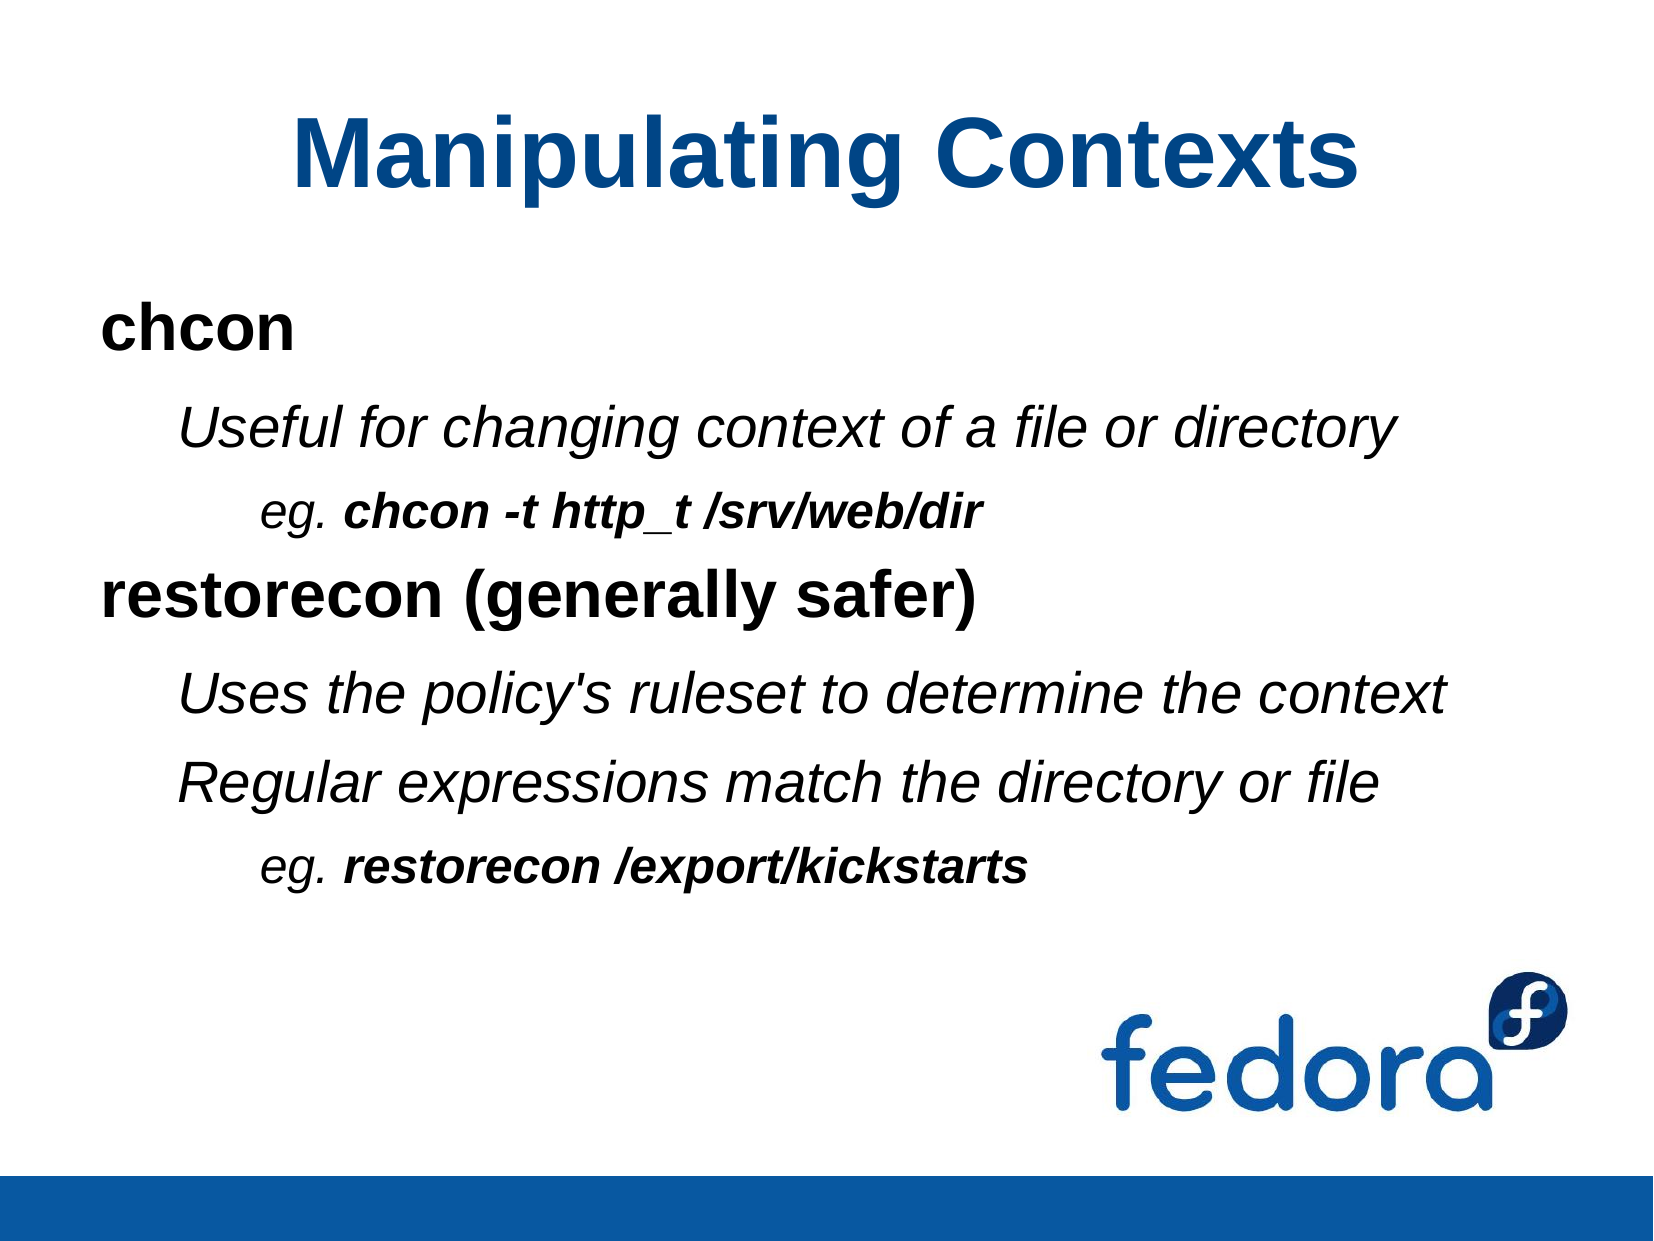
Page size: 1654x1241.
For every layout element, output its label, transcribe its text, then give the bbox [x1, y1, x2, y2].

picture [1087, 959, 1576, 1125]
title Manipulating Contexts [82, 49, 1571, 257]
picture [0, 1176, 1653, 1241]
list chcon Useful for changing context of a file or directory eg. chcon -t http_t /srv/web/dir restorecon (generally safer) Uses the policy's ruleset to determine the context Regular expressions match the directory or file eg. restorecon /export/kickstarts [82, 290, 1571, 1095]
